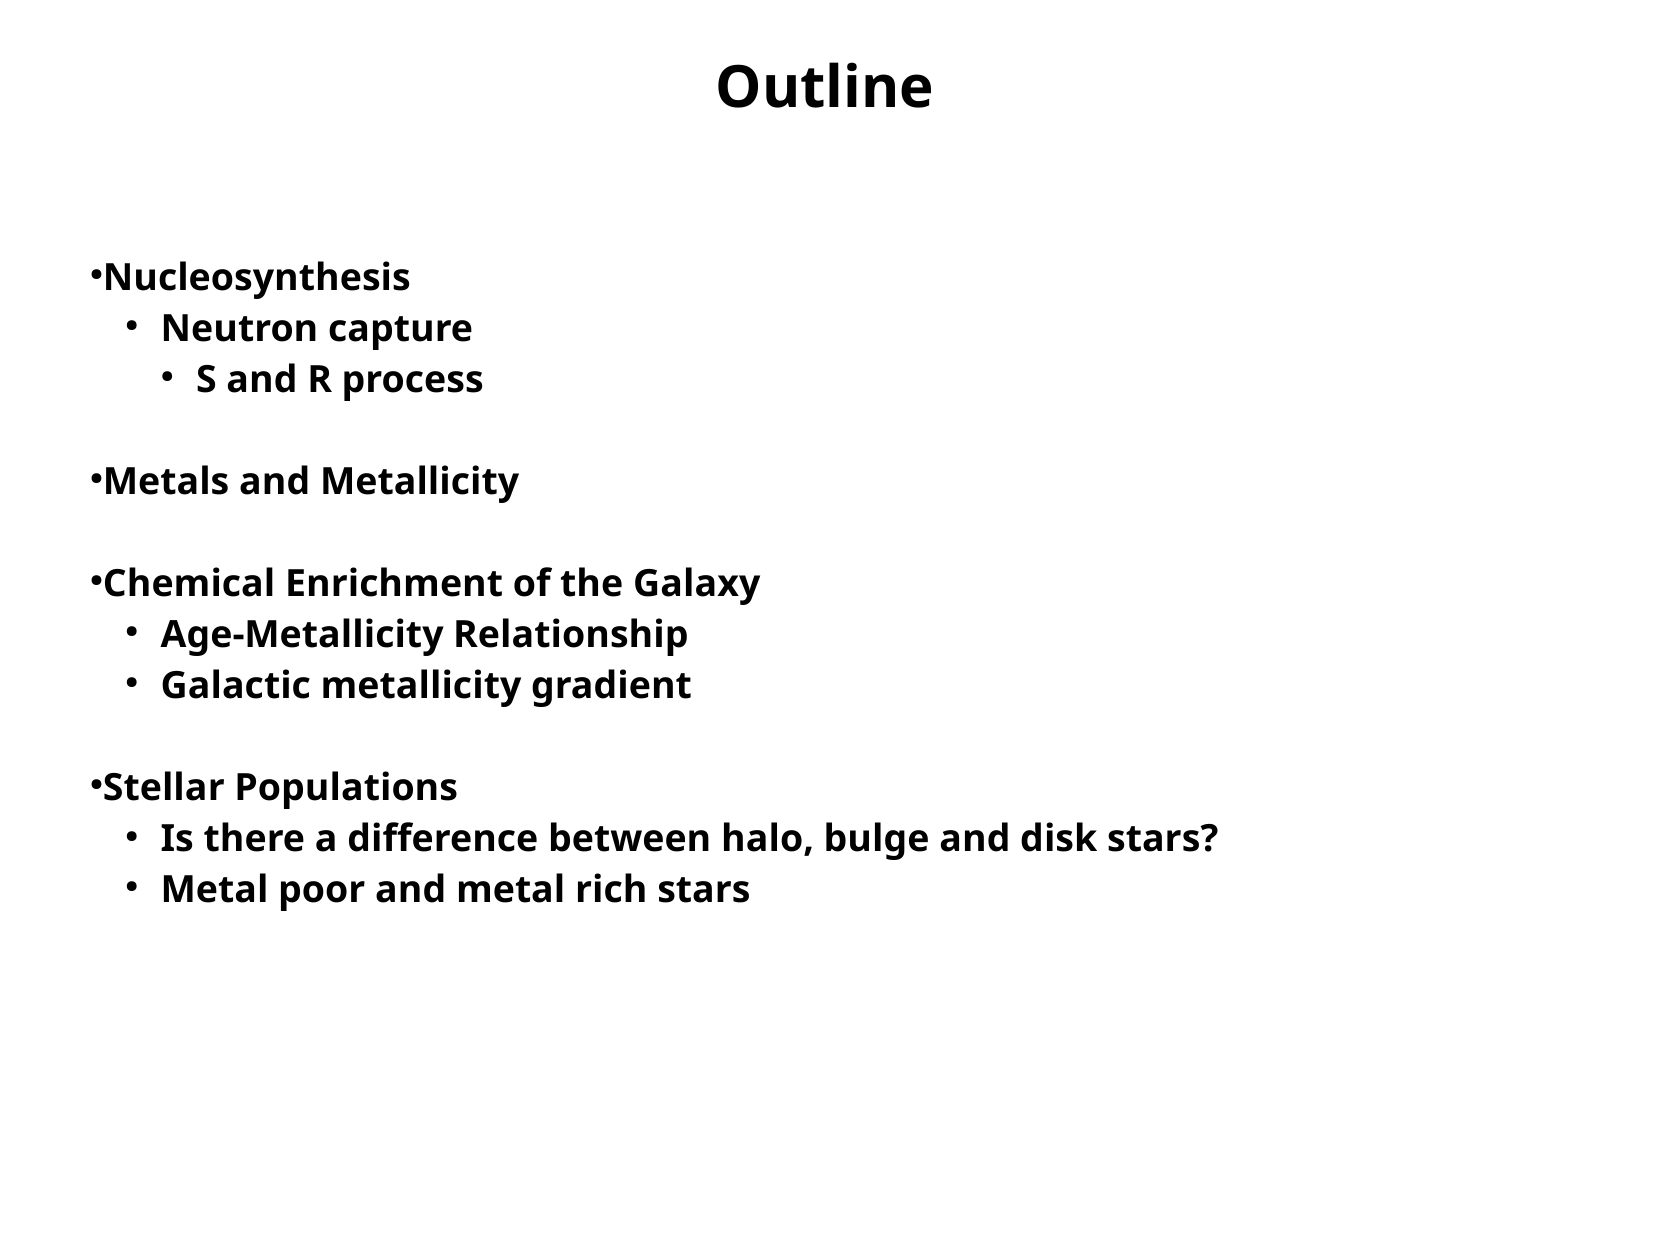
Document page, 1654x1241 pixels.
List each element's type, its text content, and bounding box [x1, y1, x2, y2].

text_box Outline [262, 37, 1388, 134]
text_box Nucleosynthesis Neutron capture S and R process Metals and Metallicity Chemical Enrichment of the Galaxy Age-Metallicity Relationship Galactic metallicity gradient Stellar Populations Is there a difference between halo, bulge and disk stars? Metal poor and metal rich stars [74, 150, 1575, 1128]
